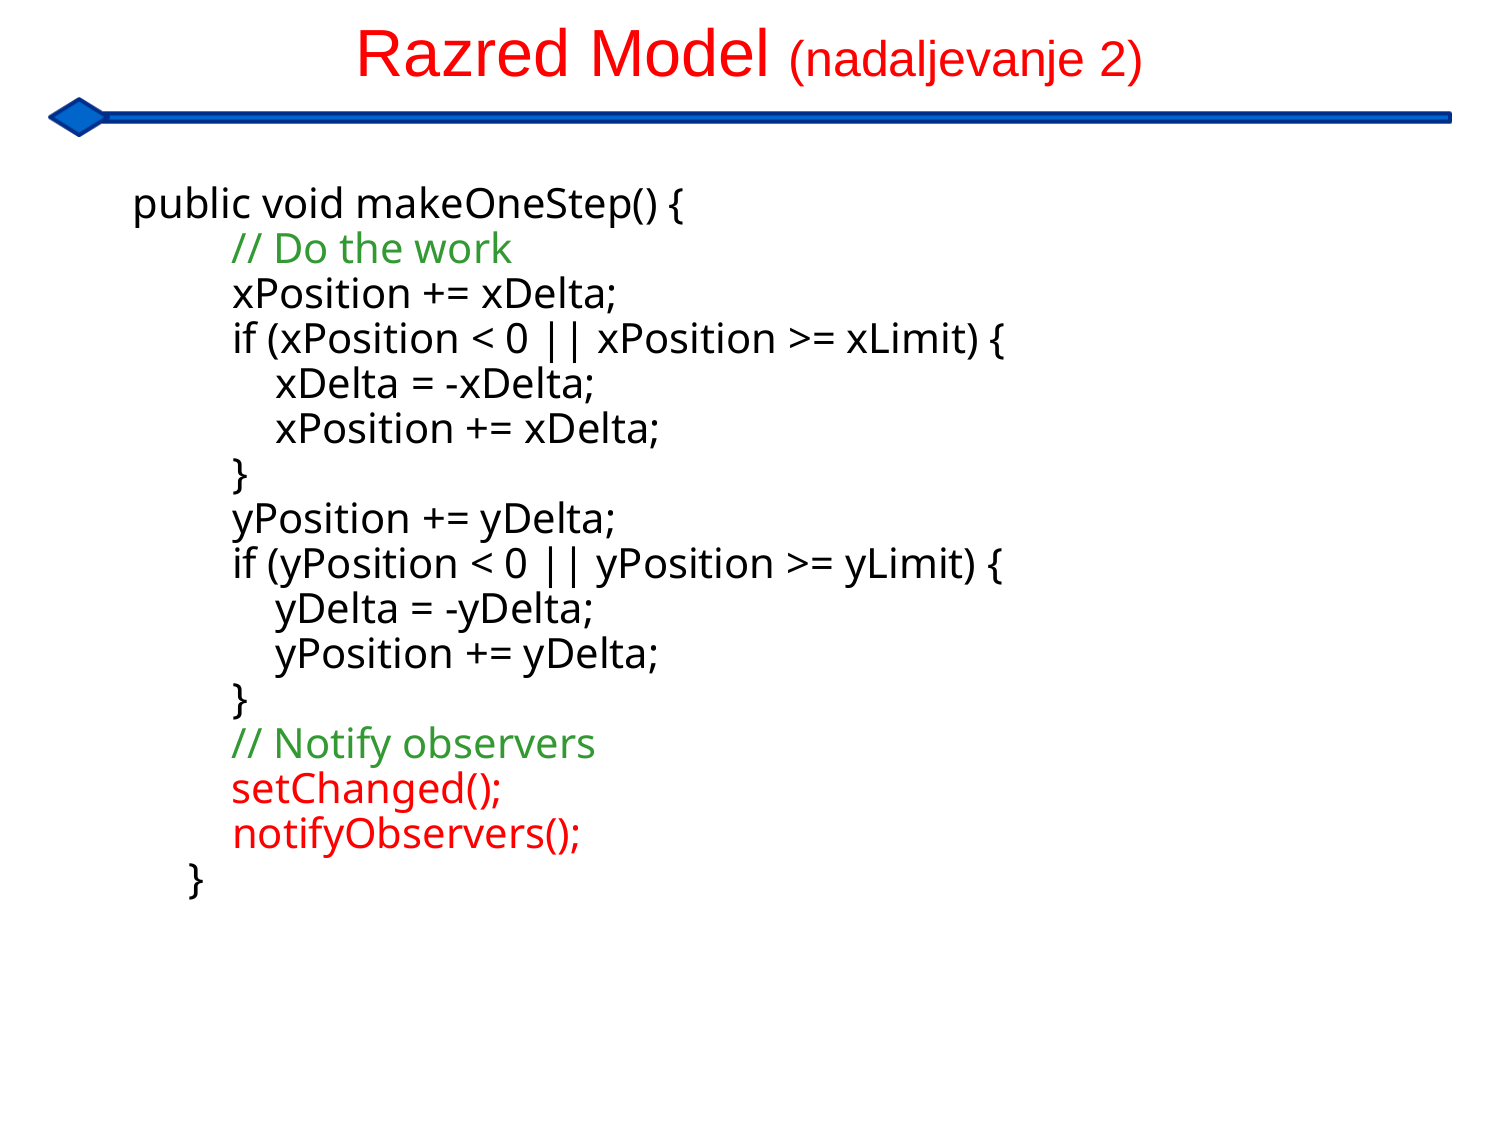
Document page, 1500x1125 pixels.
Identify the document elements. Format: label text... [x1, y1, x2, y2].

text_box public void makeOneStep() { // Do the work xPosition += xDelta; if (xPosition < 0 || xPosition >= xLimit) { xDelta = -xDelta; xPosition += xDelta; } yPosition += yDelta; if (yPosition < 0 || yPosition >= yLimit) { yDelta = -yDelta; yPosition += yDelta; } // Notify observers setChanged(); notifyObservers(); } [75, 174, 1500, 1076]
picture [48, 100, 1452, 137]
title Razred Model (nadaljevanje 2) [12, 0, 1488, 100]
